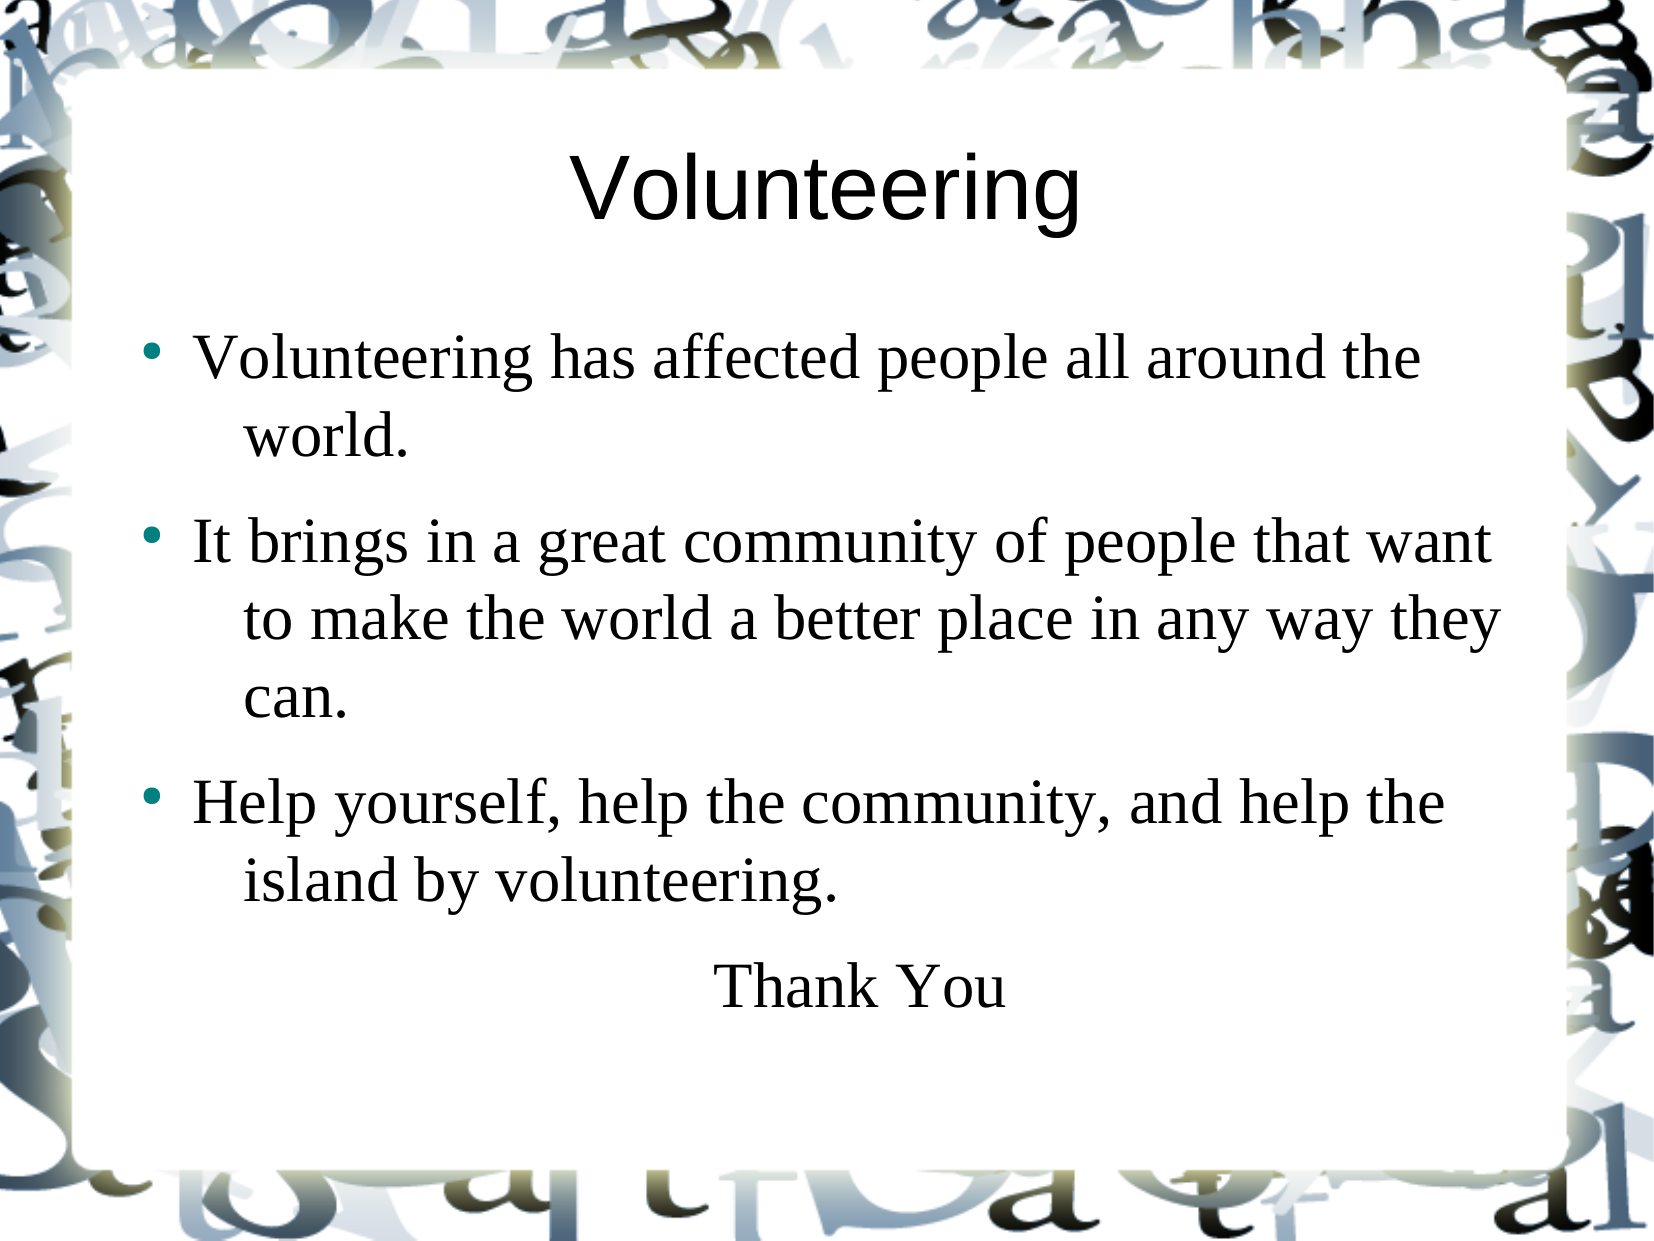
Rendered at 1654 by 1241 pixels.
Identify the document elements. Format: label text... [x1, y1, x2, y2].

title Volunteering [82, 78, 1571, 287]
list Volunteering has affected people all around the world. It brings in a great community of people that want to make the world a better place in any way they can. Help yourself, help the community, and help the island by volunteering. Thank You [106, 313, 1530, 1028]
